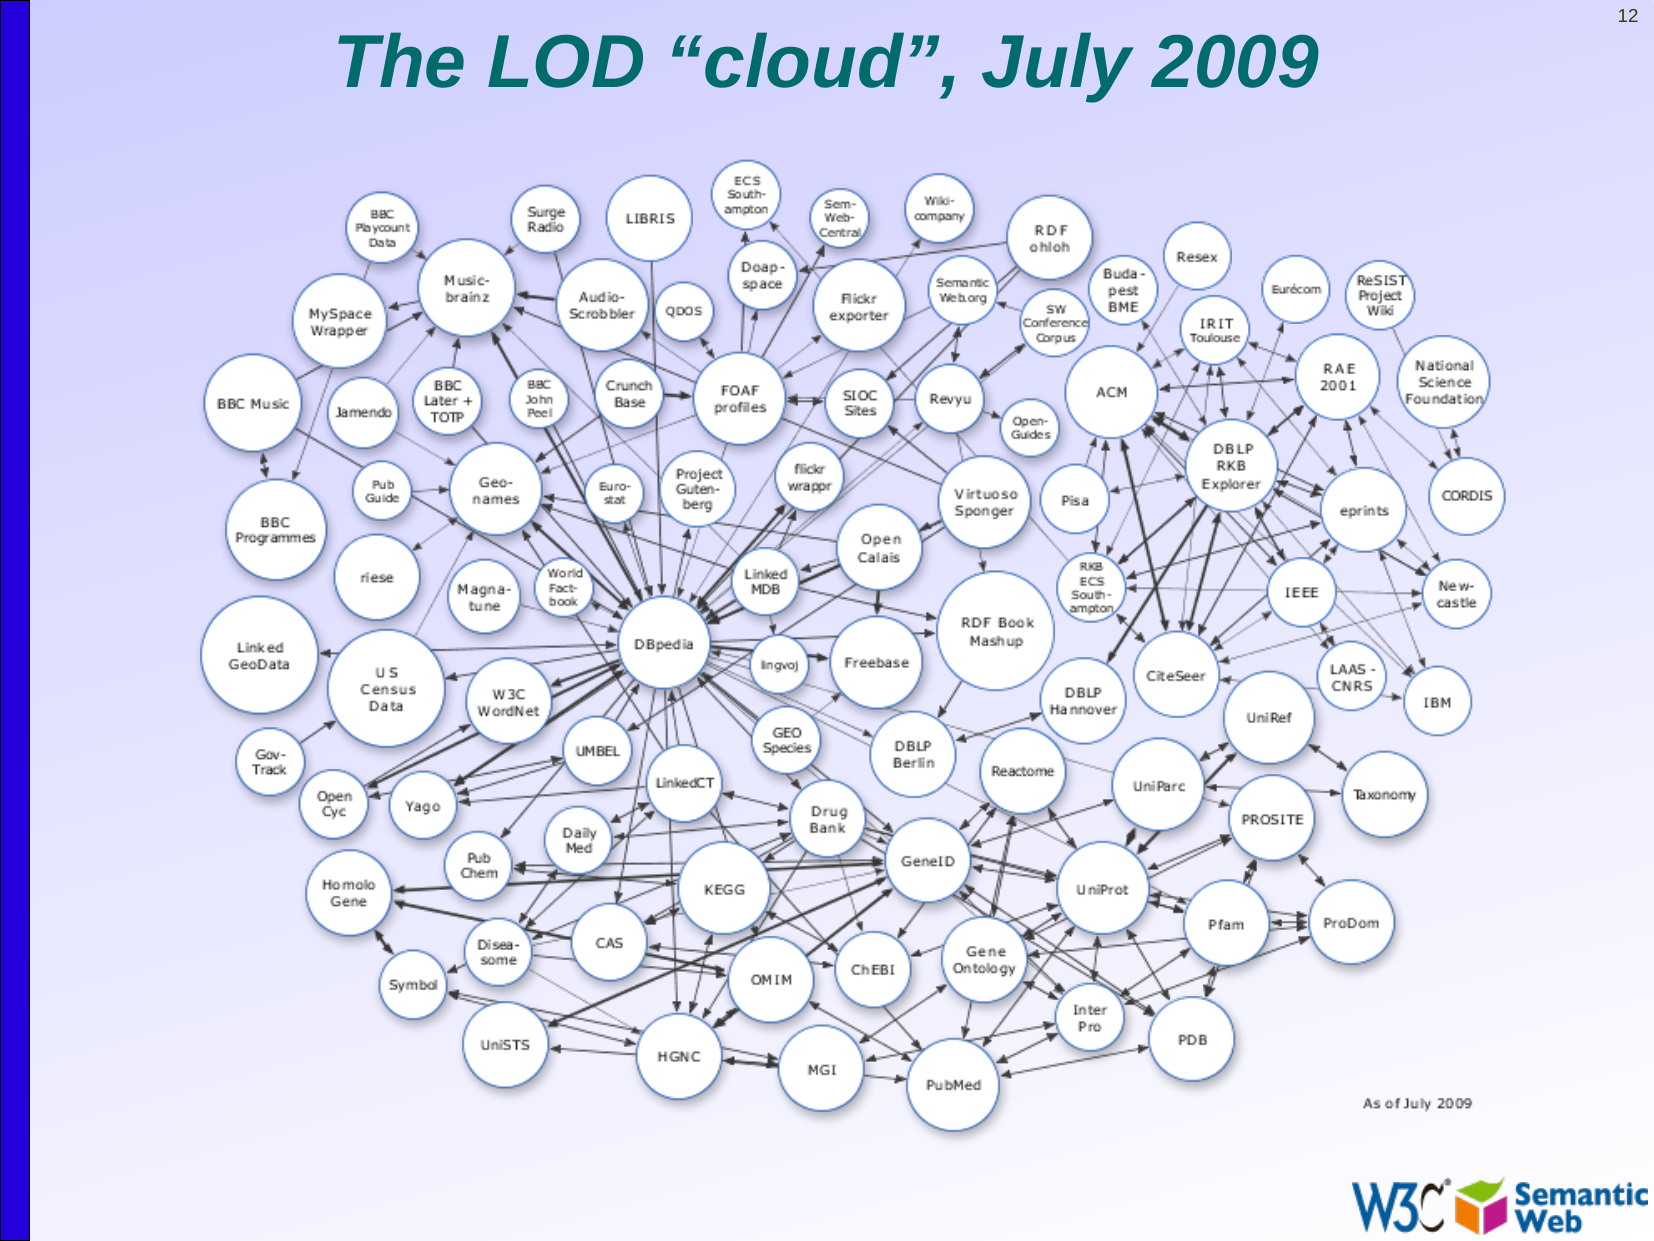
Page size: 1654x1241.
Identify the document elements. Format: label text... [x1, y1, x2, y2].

title The LOD “cloud”, July 2009 [0, 13, 1654, 117]
picture [1352, 1175, 1648, 1235]
picture [189, 152, 1524, 1152]
